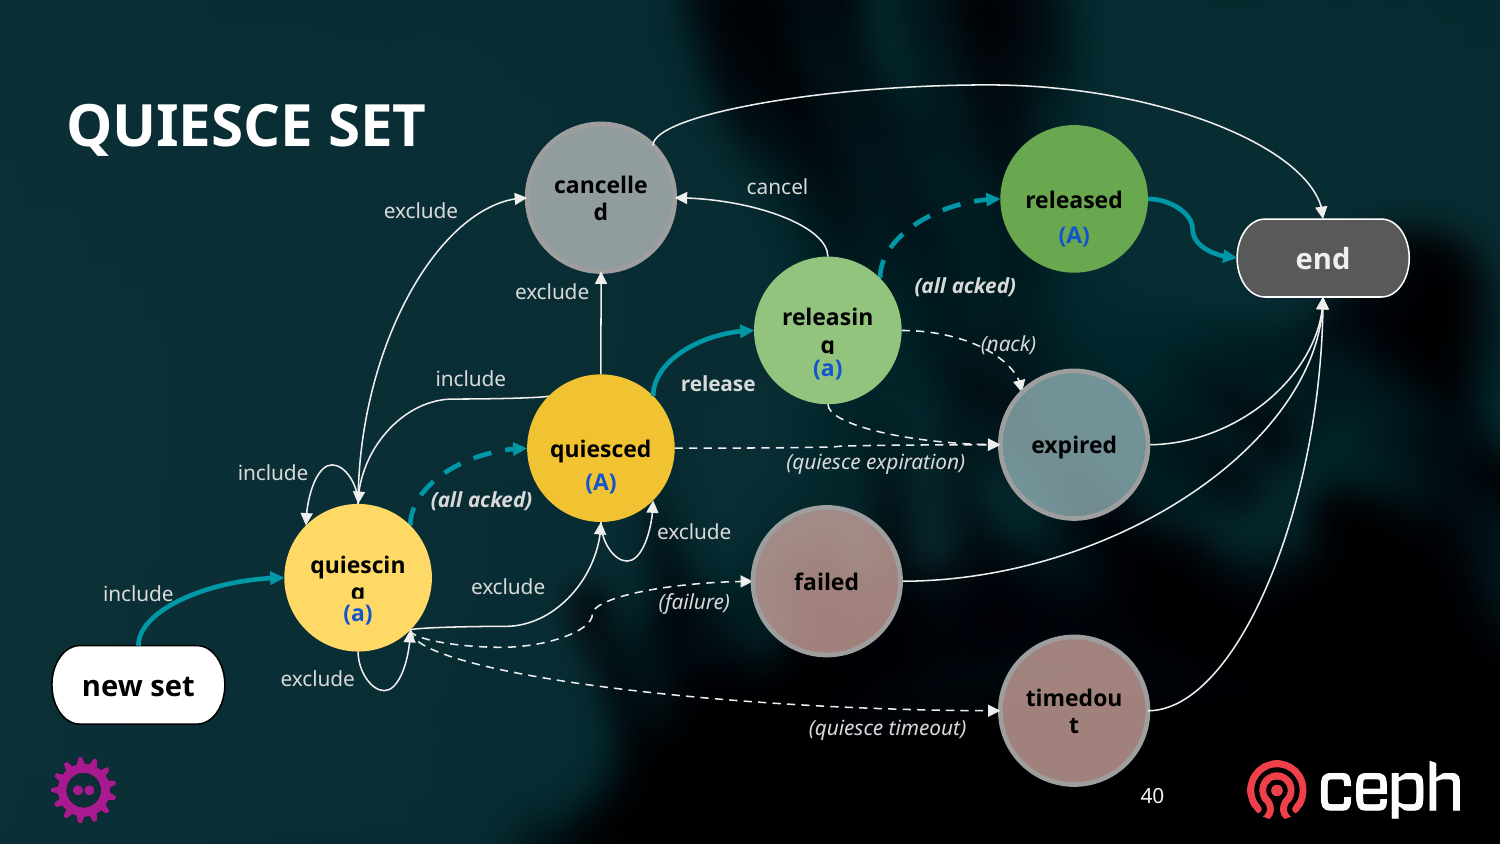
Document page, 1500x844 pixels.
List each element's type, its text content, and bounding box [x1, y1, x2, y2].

text_box exclude [254, 665, 381, 691]
text_box (all acked) [418, 486, 545, 512]
text_box exclude [445, 573, 571, 599]
text_box (a) [796, 354, 860, 382]
text_box (all acked) [902, 272, 1029, 298]
text_box include [407, 365, 534, 391]
title QUIESCE SET [654, 86, 1289, 167]
text_box quiesced [527, 374, 675, 522]
text_box new set [51, 645, 225, 725]
text_box include [176, 595, 202, 606]
text_box exclude [631, 518, 758, 544]
text_box (quiesce expiration) [751, 448, 1001, 474]
text_box cancelled [527, 123, 675, 272]
text_box failed [752, 507, 901, 656]
text_box quiescing [284, 503, 432, 652]
text_box include [210, 459, 337, 485]
text_box (quiesce timeout) [724, 714, 1005, 740]
text_box expired [1000, 370, 1148, 519]
text_box (A) [569, 467, 633, 495]
text_box cancel [714, 173, 841, 199]
text_box (A) [1042, 220, 1106, 249]
text_box include [75, 580, 202, 606]
title QUIESCE SET [51, 72, 1449, 167]
text_box exclude [489, 278, 615, 304]
text_box released [1000, 125, 1148, 273]
text_box (a) [329, 598, 387, 623]
text_box releasing [754, 256, 902, 405]
text_box end [1237, 219, 1410, 297]
text_box exclude [358, 197, 484, 223]
text_box timedout [1000, 636, 1148, 785]
text_box (nack) [945, 330, 1072, 356]
slide_number <number> [1089, 764, 1179, 829]
picture [0, 0, 1500, 844]
text_box (failure) [631, 589, 758, 615]
text_box release [655, 370, 782, 396]
